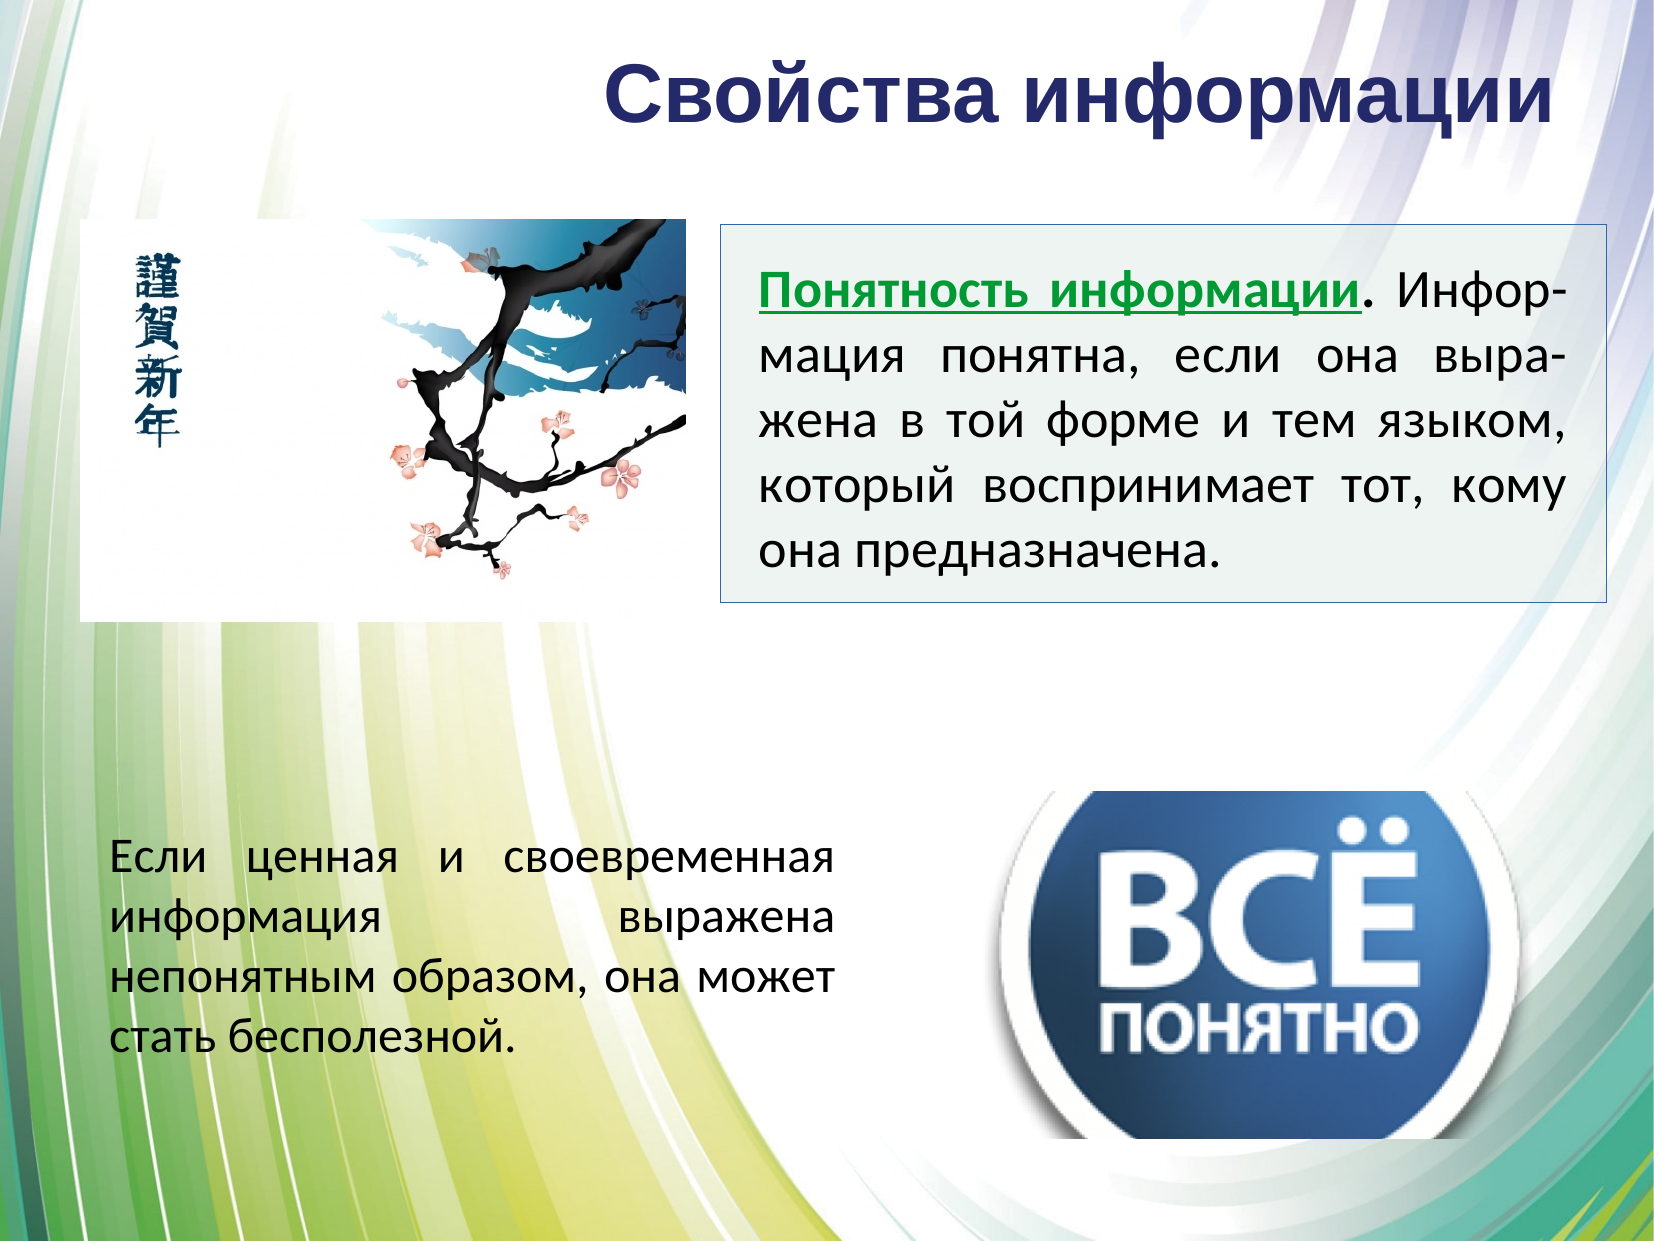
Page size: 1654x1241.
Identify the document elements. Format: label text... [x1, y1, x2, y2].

text_box [720, 224, 1607, 603]
picture [0, 0, 1654, 1241]
text_box Понятность информации. Инфор-мация понятна, если она выра-жена в той форме и тем языком, который воспринимает тот, кому она предназначена. [744, 245, 1583, 586]
text_box Свойства информации [84, 34, 1571, 154]
text_box Если ценная и своевременная информация выражена непонятным образом, она может стать бесполезной. [94, 814, 851, 1071]
